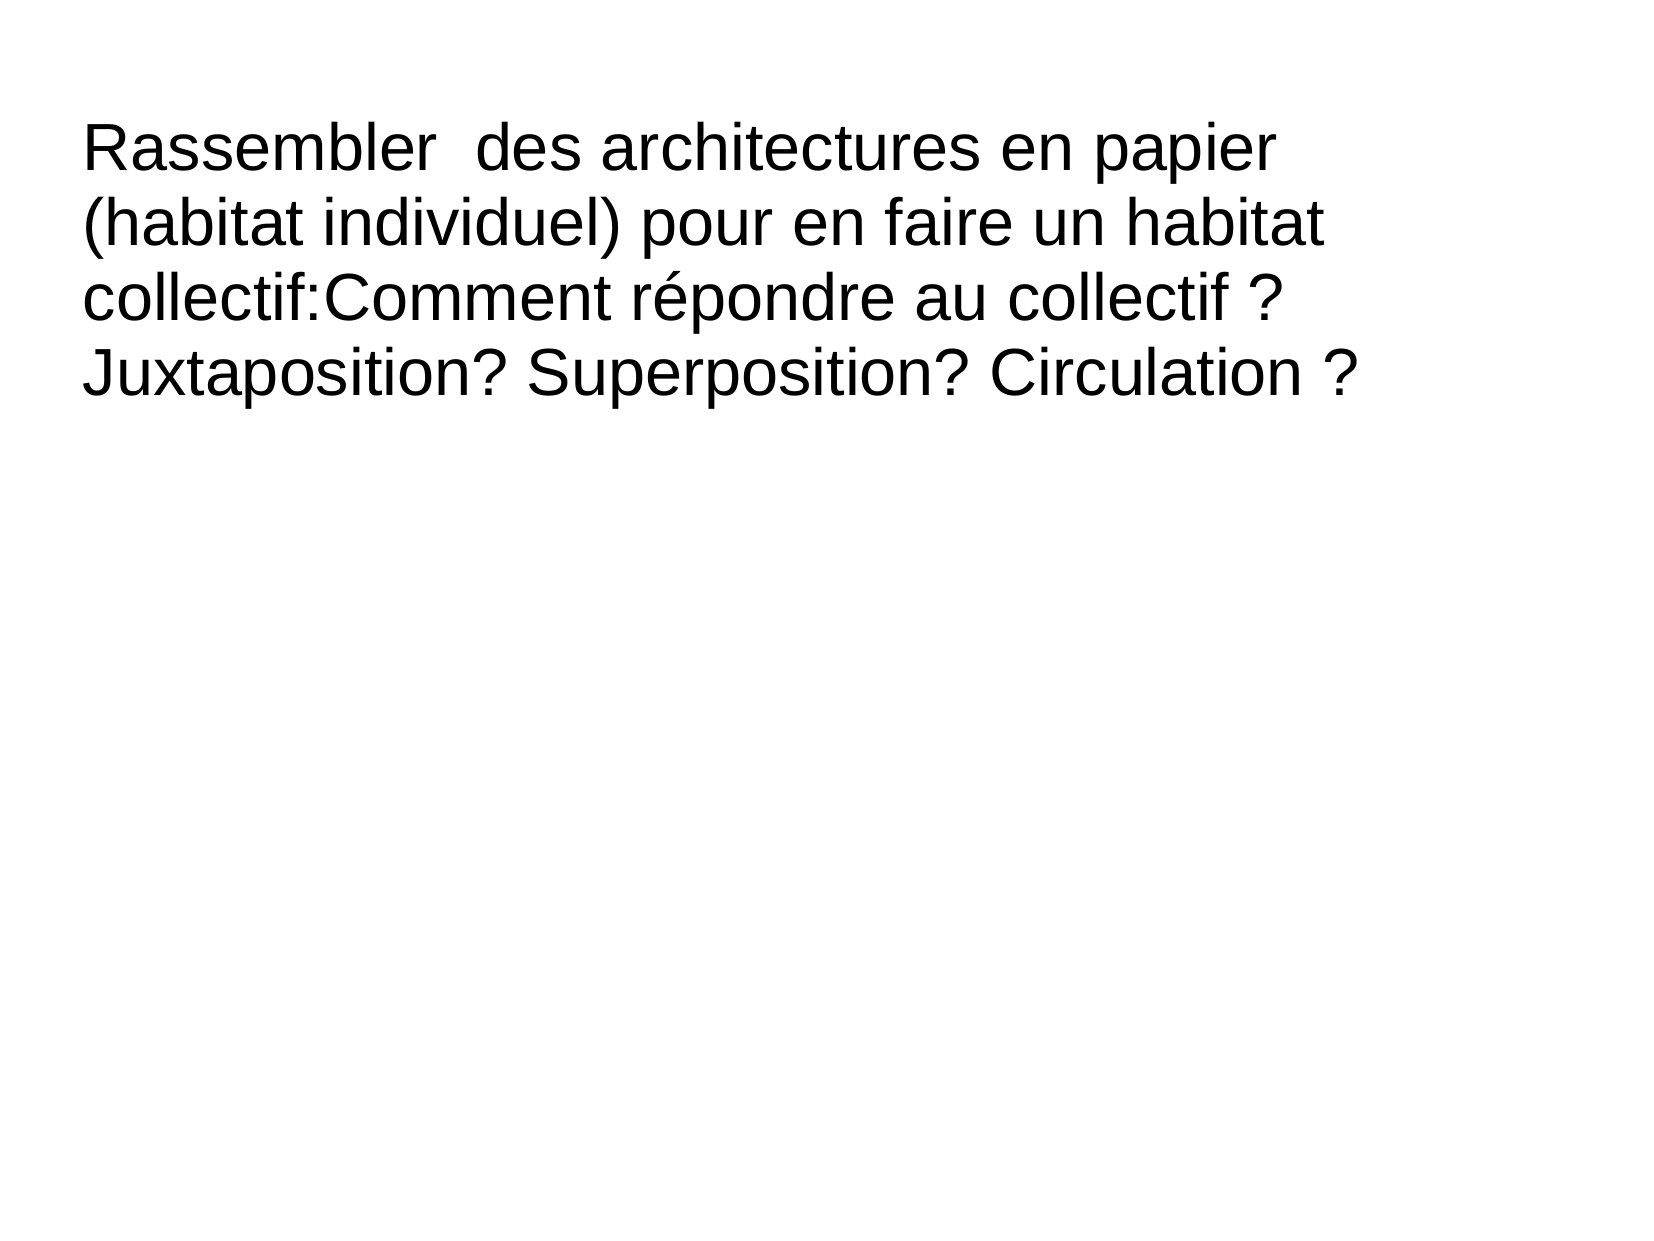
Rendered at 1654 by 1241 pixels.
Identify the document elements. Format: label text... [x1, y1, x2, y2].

title Rassembler des architectures en papier (habitat individuel) pour en faire un habitat collectif:Comment répondre au collectif ? Juxtaposition? Superposition? Circulation ? [82, 110, 1571, 485]
